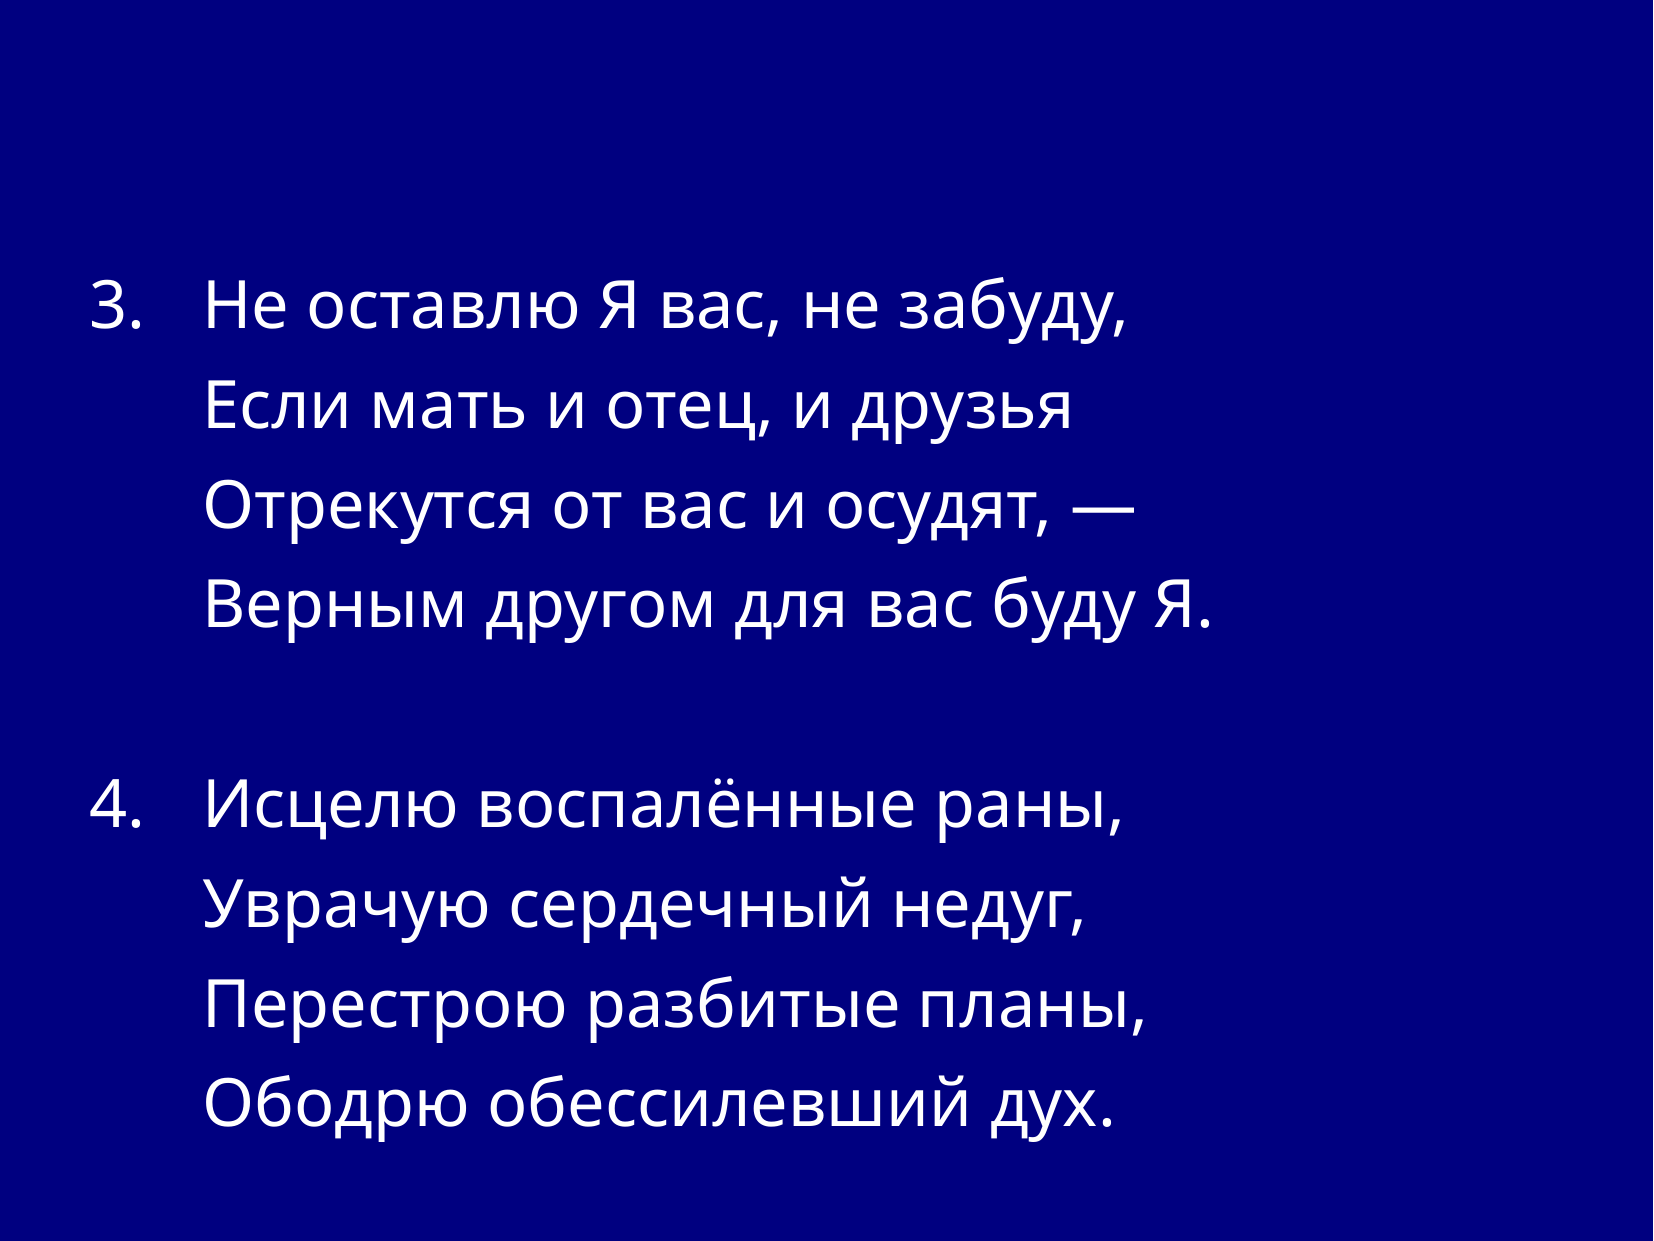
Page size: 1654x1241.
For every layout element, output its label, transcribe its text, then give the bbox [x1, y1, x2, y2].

text_box 3. Не оставлю Я вас, не забуду, Если мать и отец, и друзья Отрекутся от вас и осудят, — Верным другом для вас буду Я. 4. Исцелю воспалённые раны, Уврачую сердечный недуг, Перестрою разбитые планы, Ободрю обессилевший дух. [75, 150, 1576, 1163]
